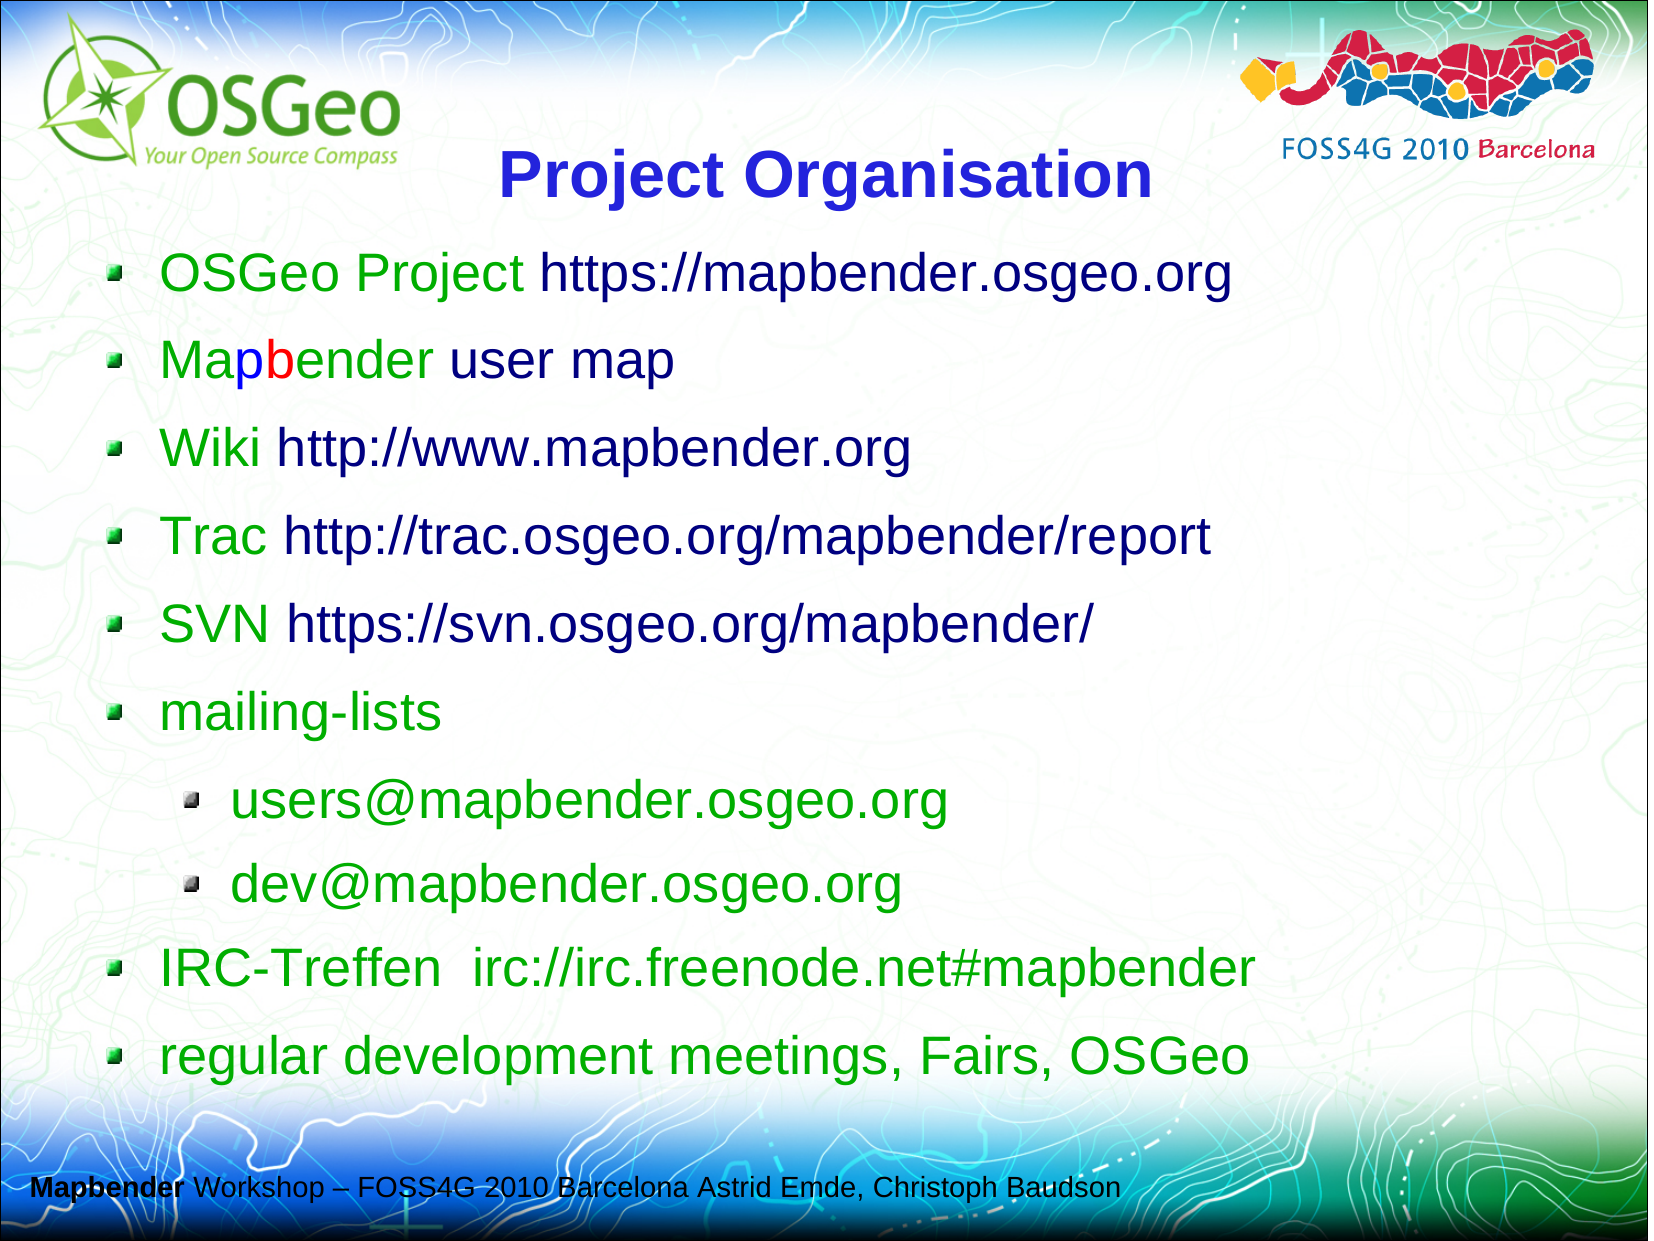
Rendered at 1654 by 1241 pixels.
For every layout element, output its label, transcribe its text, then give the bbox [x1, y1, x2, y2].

picture [1, 1, 1647, 1240]
list OSGeo Project https://mapbender.osgeo.org Mapbender user map Wiki http://www.mapbender.org Trac http://trac.osgeo.org/mapbender/report SVN https://svn.osgeo.org/mapbender/ mailing-lists users@mapbender.osgeo.org dev@mapbender.osgeo.org IRC-Treffen irc://irc.freenode.net#mapbender regular development meetings, Fairs, OSGeo [88, 242, 1577, 1154]
title Project Organisation [82, 100, 1571, 249]
